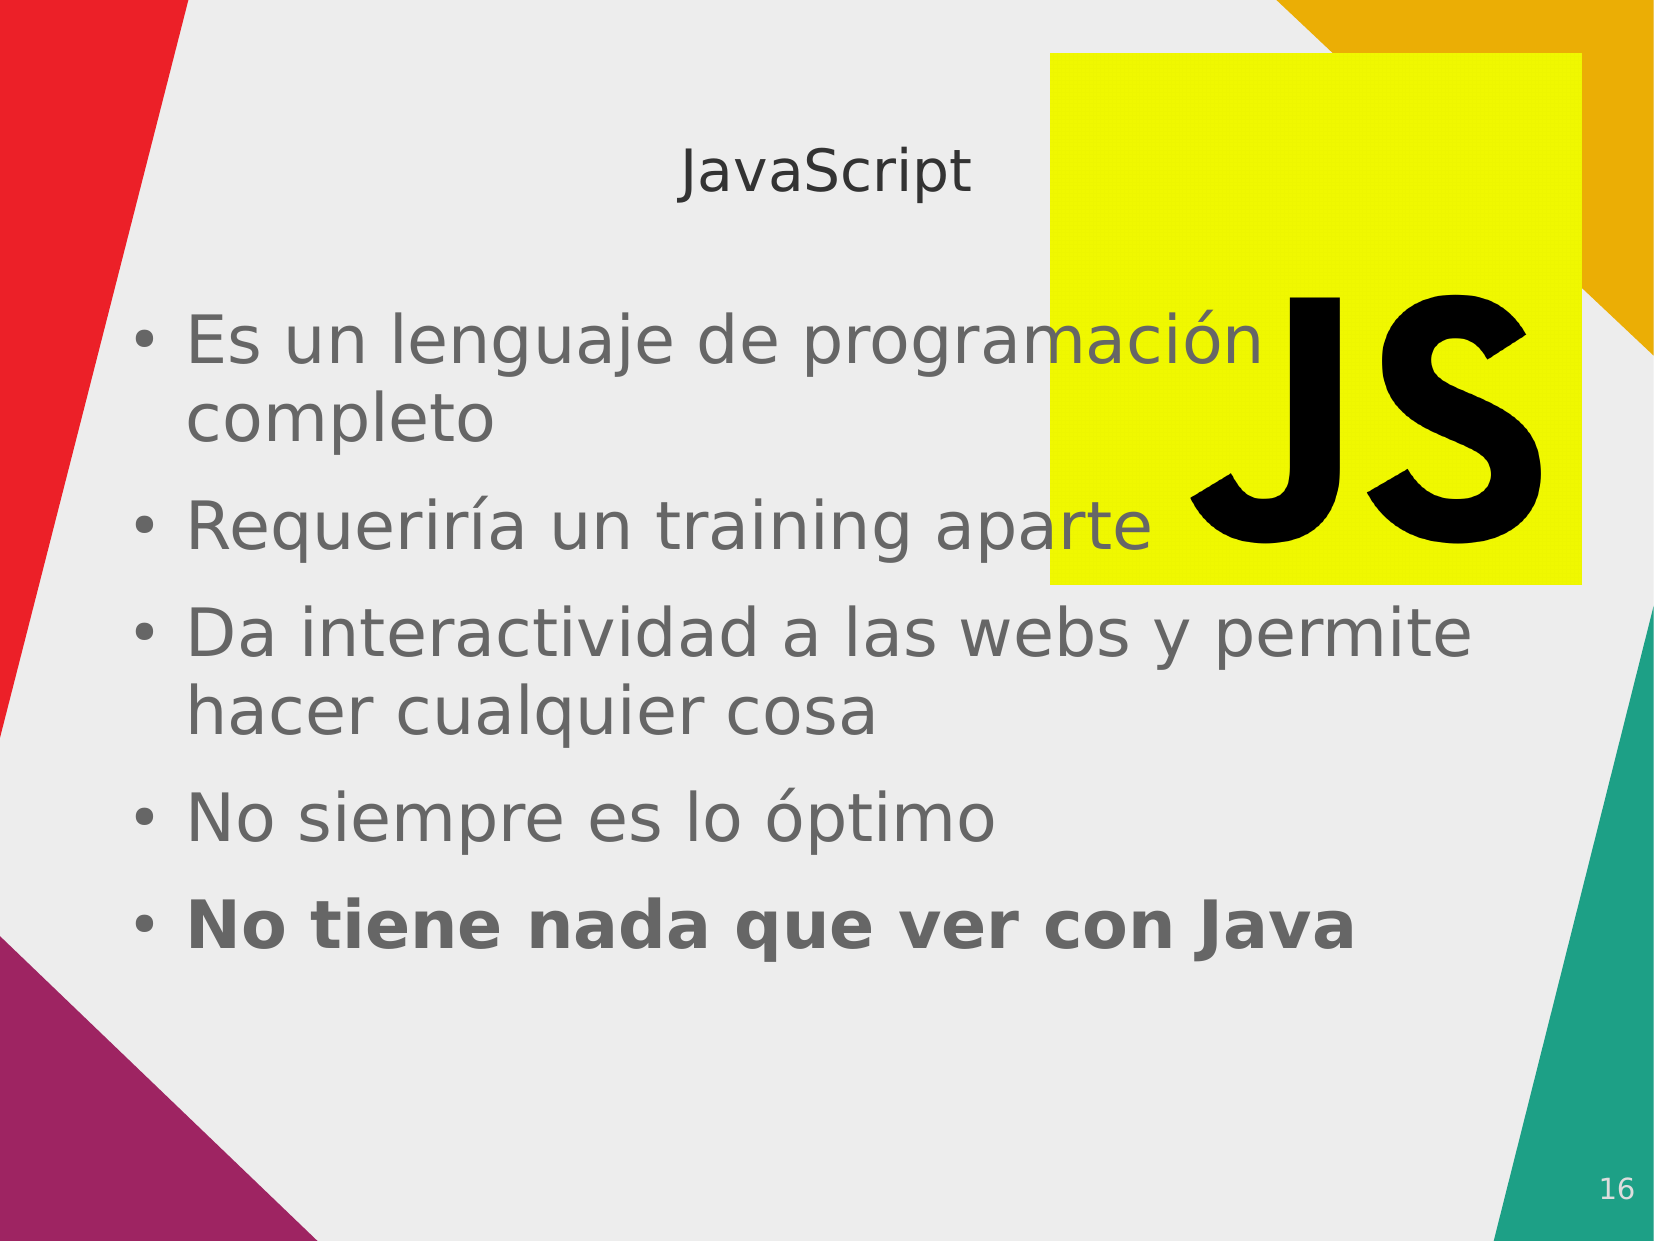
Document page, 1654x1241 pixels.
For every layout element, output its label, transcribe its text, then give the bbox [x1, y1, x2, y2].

picture [1050, 53, 1582, 586]
list Es un lenguaje de programación completo Requeriría un training aparte Da interactividad a las webs y permite hacer cualquier cosa No siempre es lo óptimo No tiene nada que ver con Java [114, 302, 1539, 1033]
title JavaScript [114, 73, 1050, 271]
